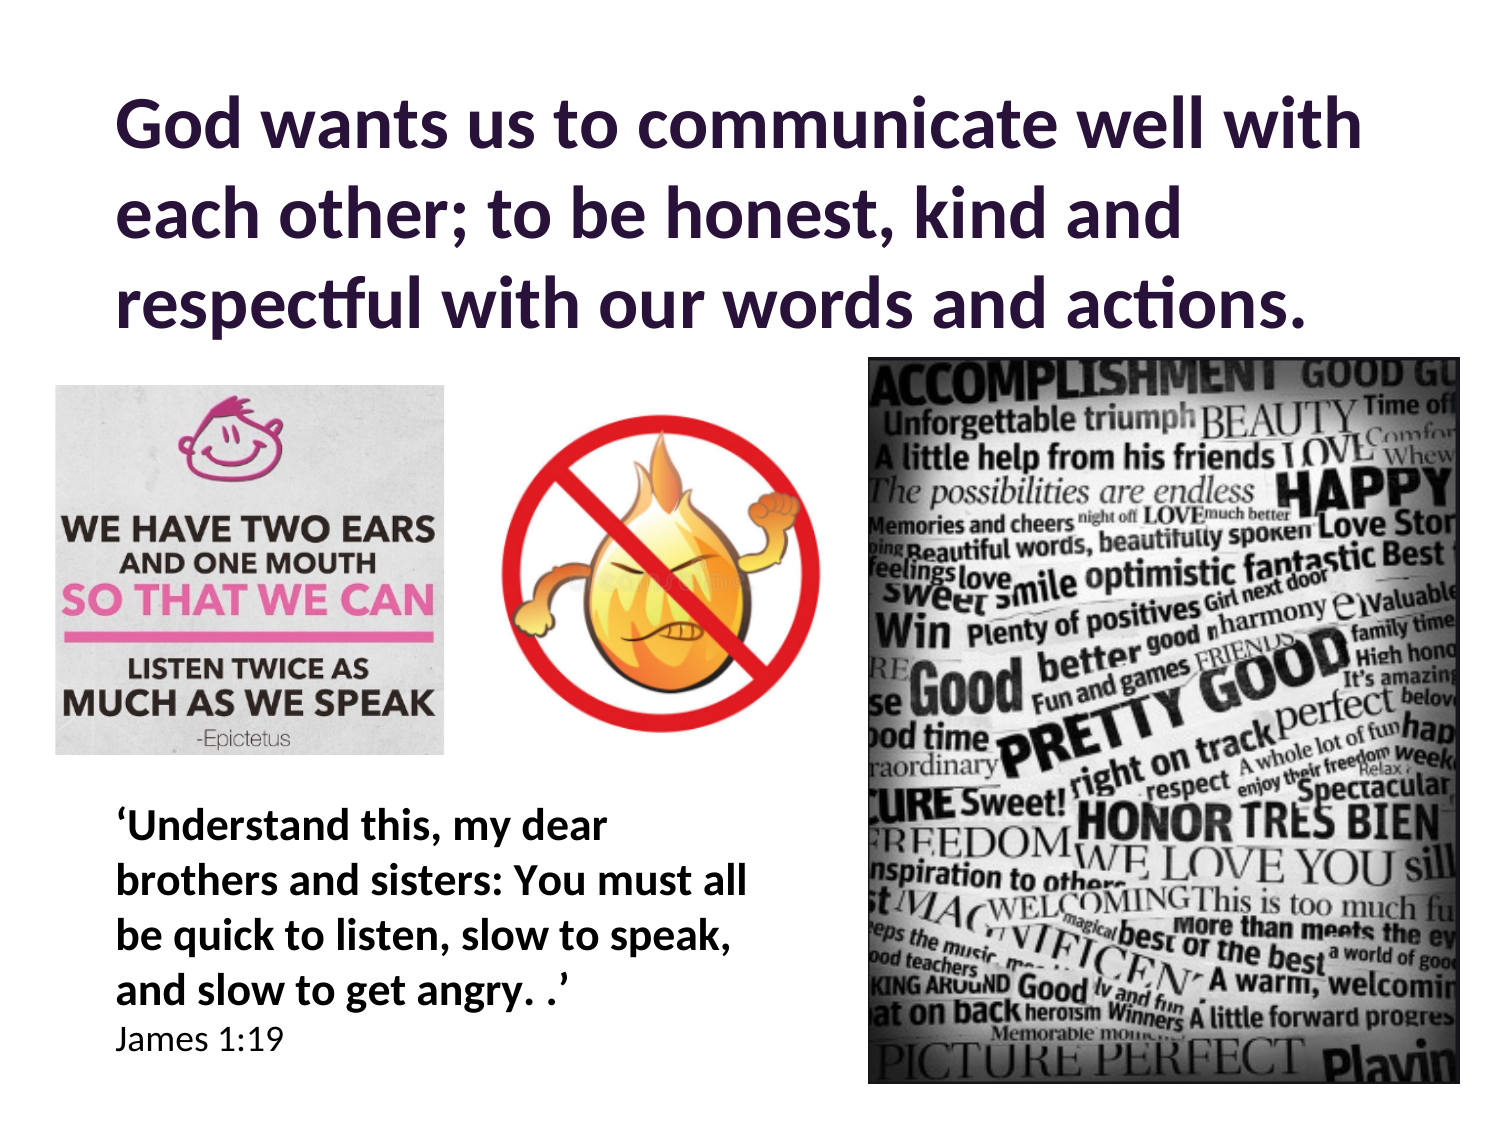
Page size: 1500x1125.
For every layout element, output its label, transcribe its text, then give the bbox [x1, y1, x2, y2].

picture [55, 385, 445, 755]
text_box God wants us to communicate well with each other; to be honest, kind and respectful with our words and actions. [100, 66, 1400, 355]
picture [868, 357, 1460, 1084]
picture [478, 385, 844, 755]
text_box ‘Understand this, my dear brothers and sisters: You must all be quick to listen, slow to speak, and slow to get angry. .’ James 1:19 [100, 786, 774, 1070]
